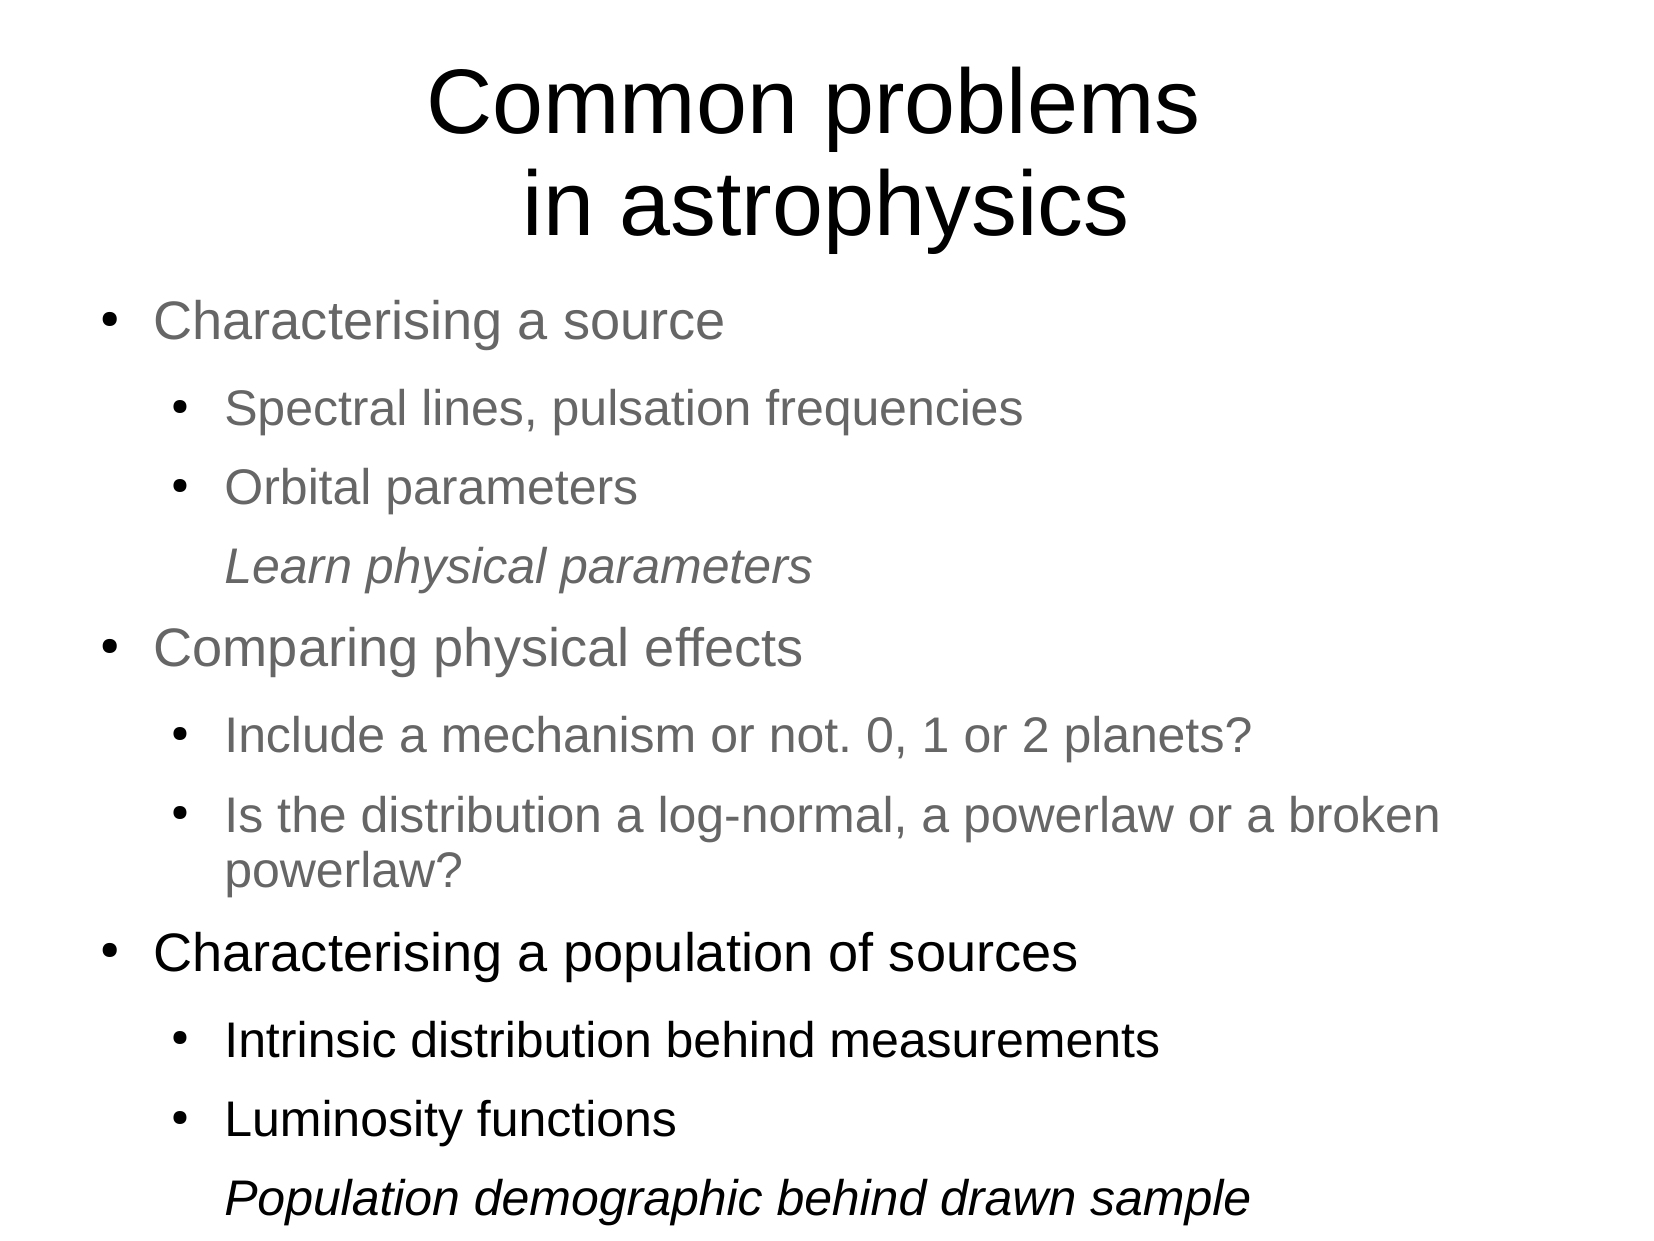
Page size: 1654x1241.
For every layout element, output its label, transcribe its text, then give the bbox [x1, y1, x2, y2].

title Common problems in astrophysics [82, 49, 1571, 257]
list Characterising a source Spectral lines, pulsation frequencies Orbital parameters Learn physical parameters Comparing physical effects Include a mechanism or not. 0, 1 or 2 planets? Is the distribution a log-normal, a powerlaw or a broken powerlaw? Characterising a population of sources Intrinsic distribution behind measurements Luminosity functions Population demographic behind drawn sample [82, 290, 1571, 1228]
